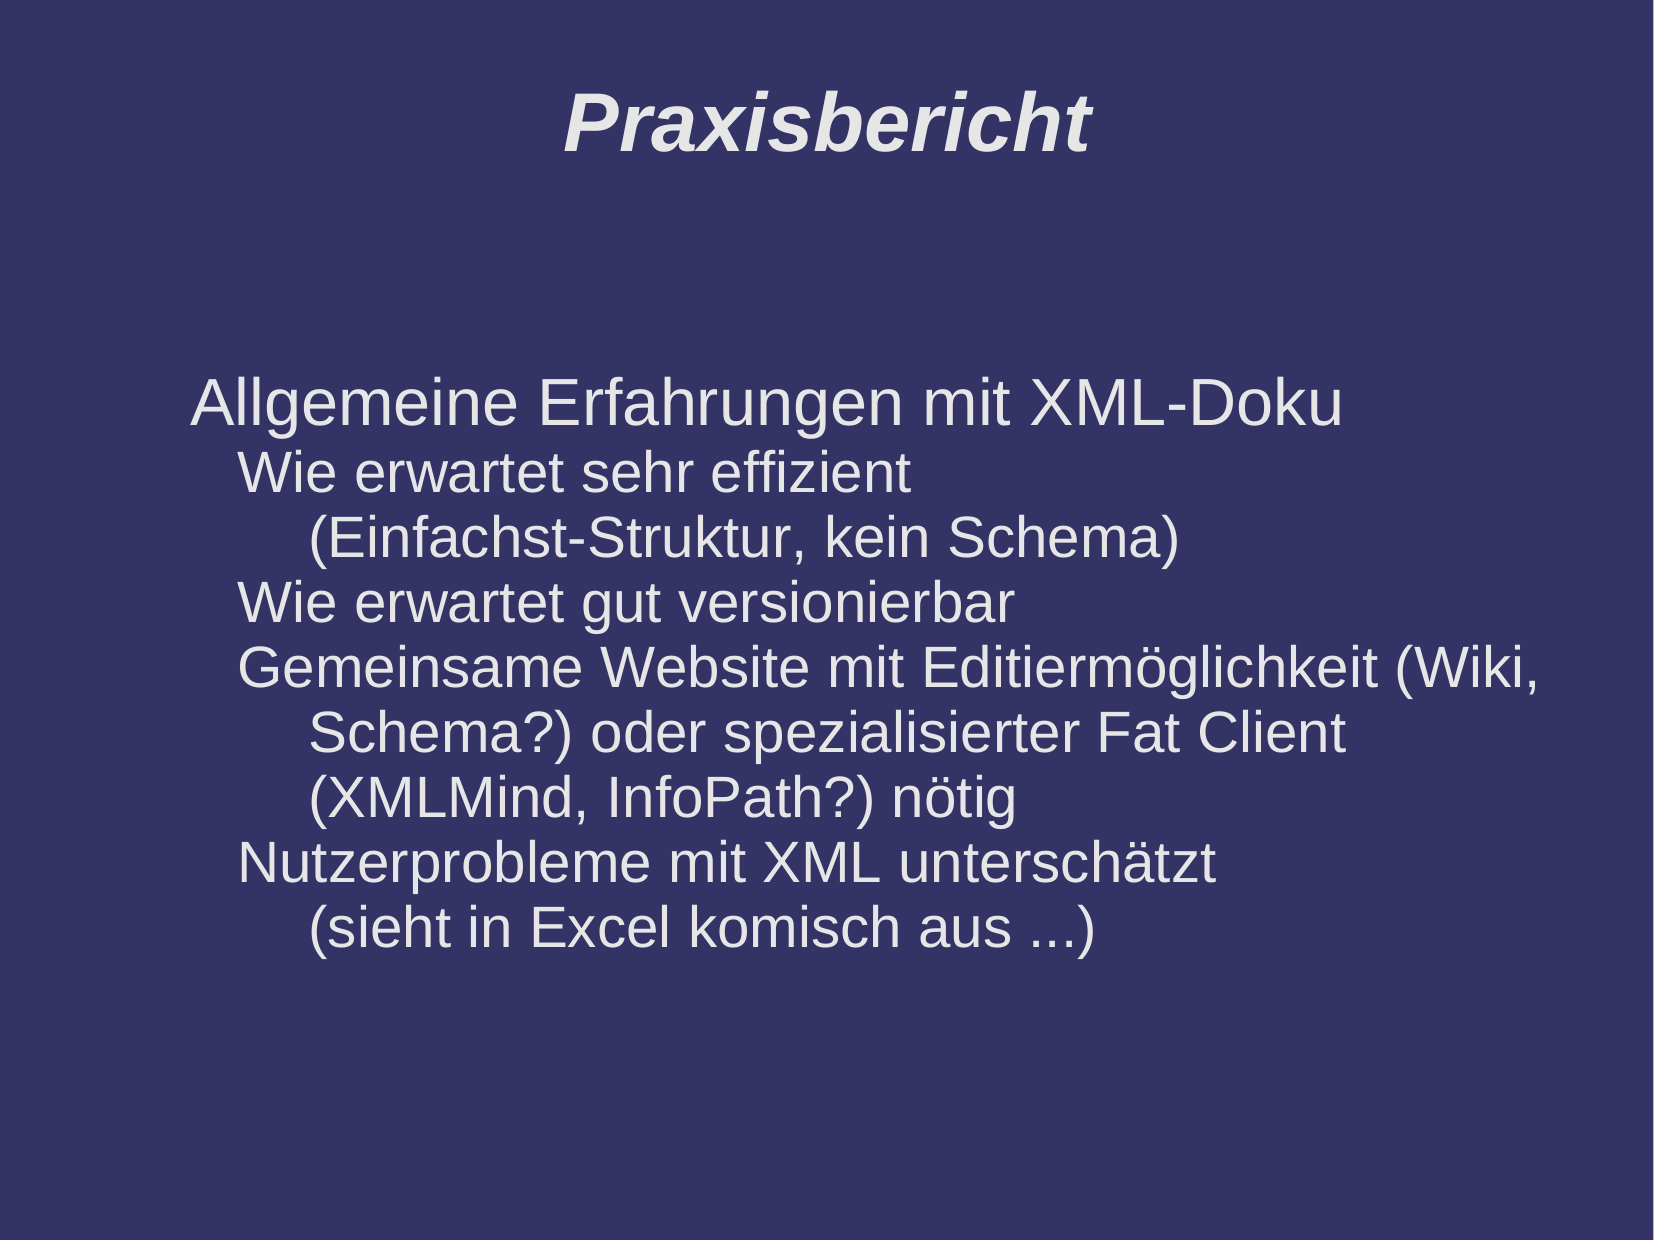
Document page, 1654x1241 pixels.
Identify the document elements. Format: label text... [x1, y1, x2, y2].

title Praxisbericht [121, 19, 1534, 227]
list Allgemeine Erfahrungen mit XML-Doku Wie erwartet sehr effizient (Einfachst-Struktur, kein Schema) Wie erwartet gut versionierbar Gemeinsame Website mit Editiermöglichkeit (Wiki, Schema?) oder spezialisierter Fat Client (XMLMind, InfoPath?) nötig Nutzerprobleme mit XML unterschätzt (sieht in Excel komisch aus ...) [178, 364, 1570, 1147]
